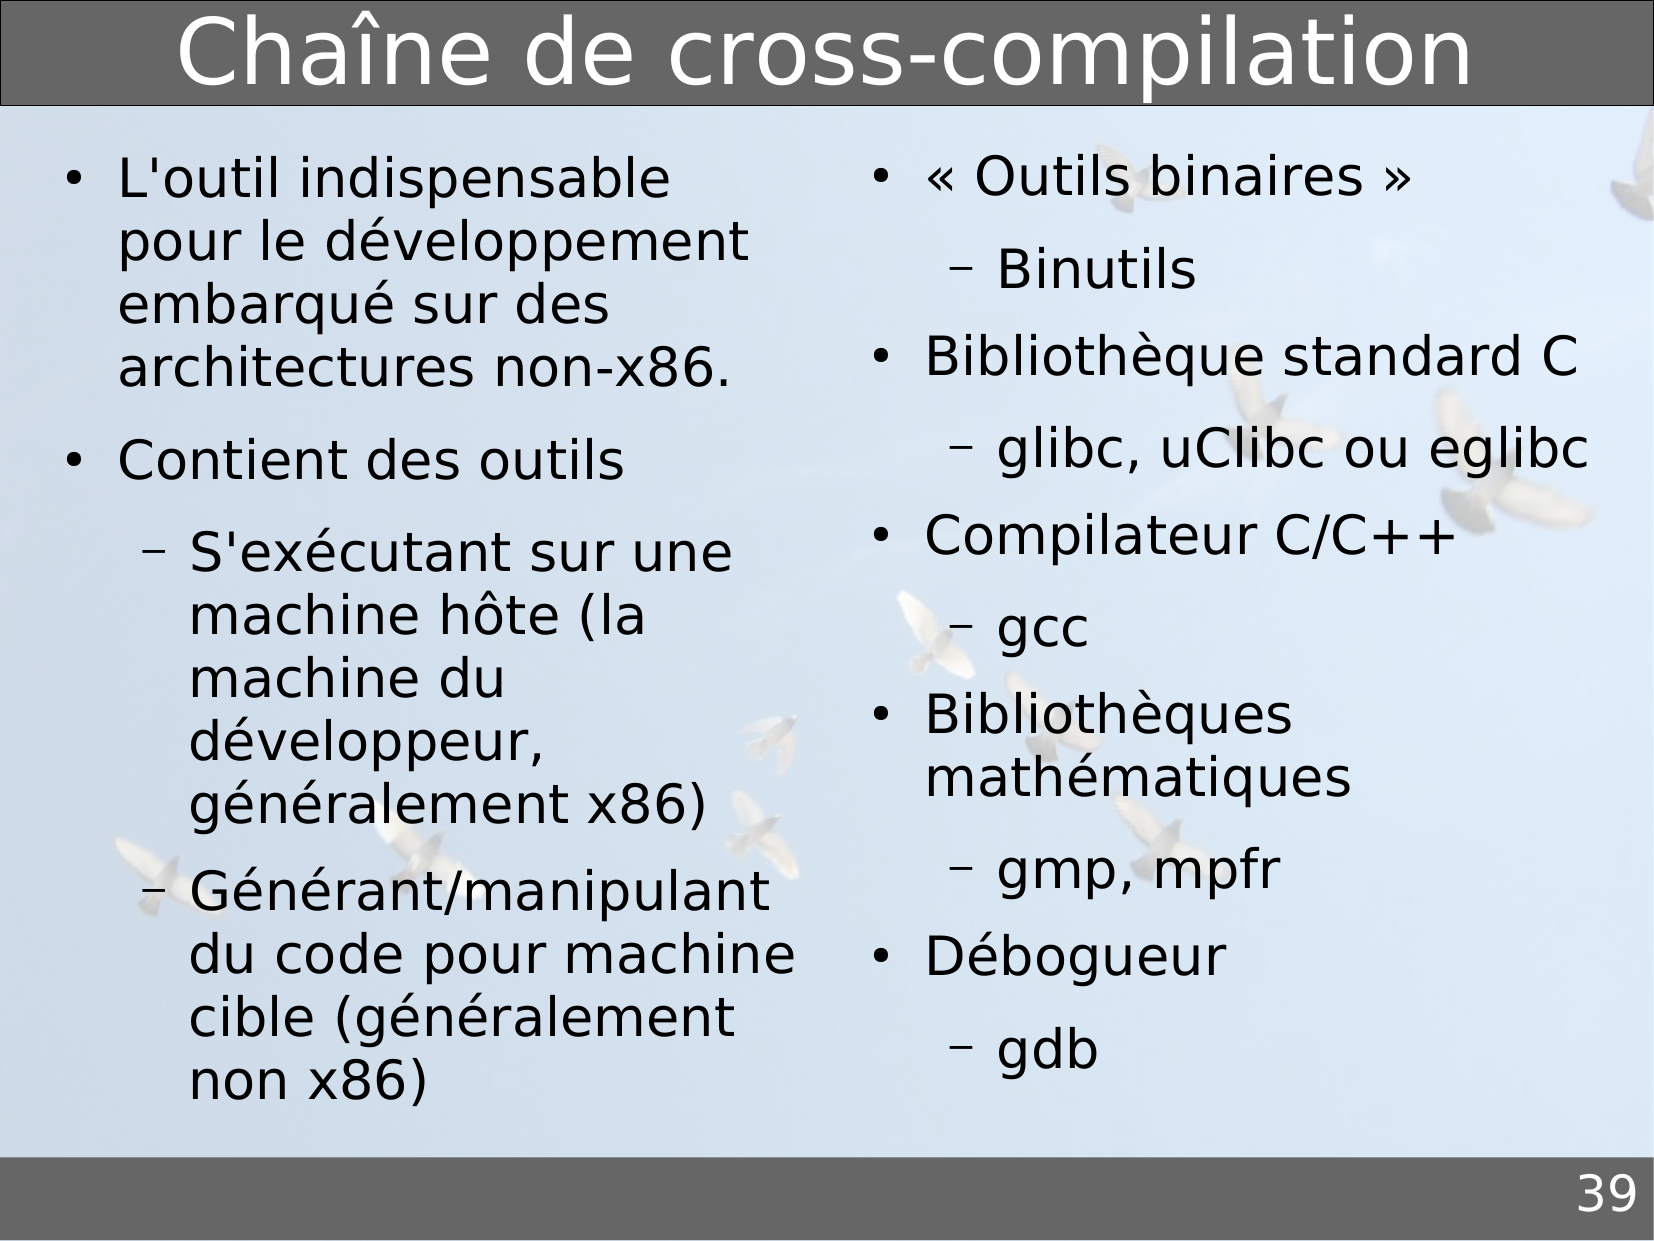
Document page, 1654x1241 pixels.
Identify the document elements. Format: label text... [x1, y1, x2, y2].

list L'outil indispensable pour le développement embarqué sur des architectures non-x86. Contient des outils S'exécutant sur une machine hôte (la machine du développeur, généralement x86) Générant/manipulant du code pour machine cible (généralement non x86) [46, 147, 804, 1113]
list « Outils binaires » Binutils Bibliothèque standard C glibc, uClibc ou eglibc Compilateur C/C++ gcc Bibliothèques mathématiques gmp, mpfr Débogueur gdb [853, 145, 1626, 1081]
title Chaîne de cross-compilation [0, 0, 1654, 107]
